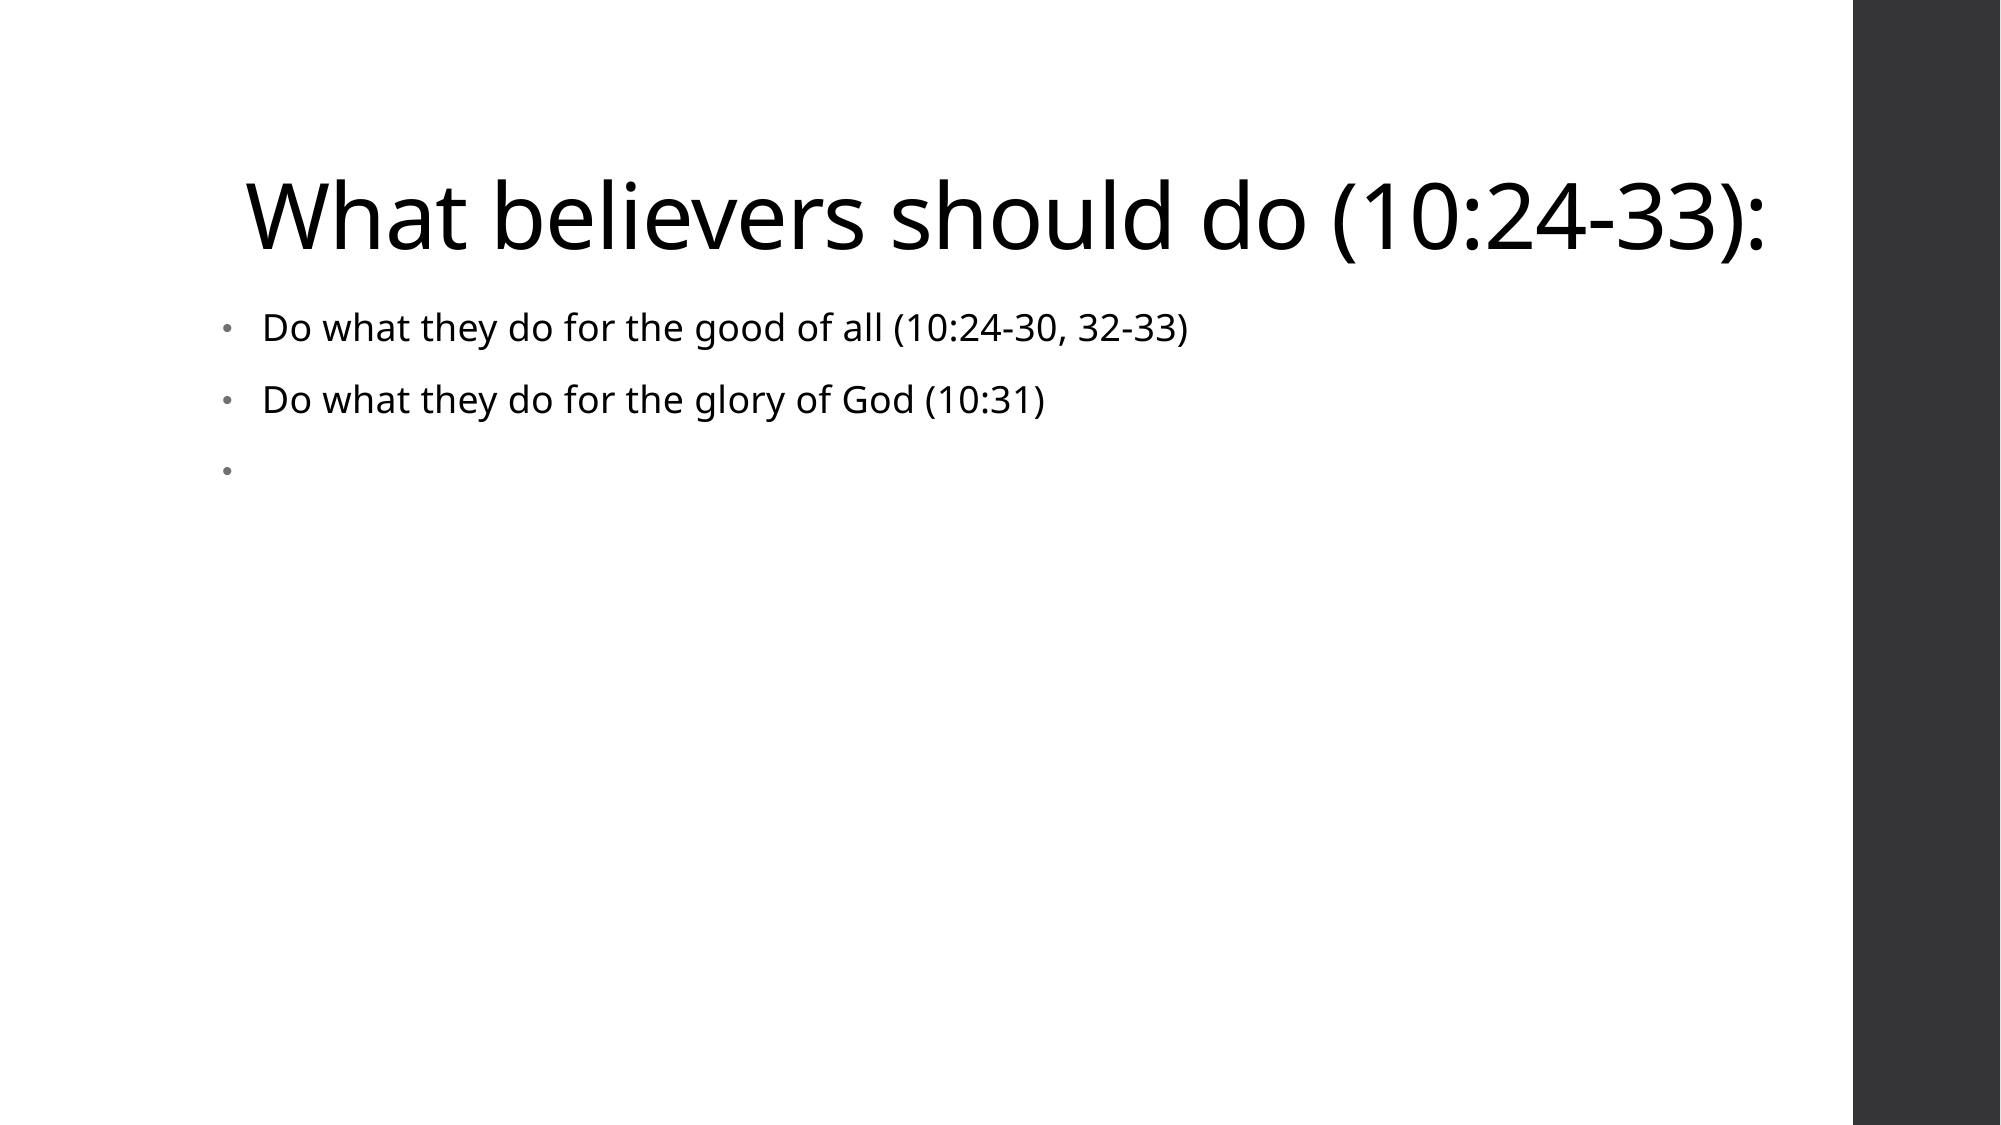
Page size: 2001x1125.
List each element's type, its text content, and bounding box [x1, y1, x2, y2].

list Do what they do for the good of all (10:24-30, 32-33) Do what they do for the glory of God (10:31) [206, 299, 1617, 1014]
title What believers should do (10:24-33): [206, 60, 1797, 278]
